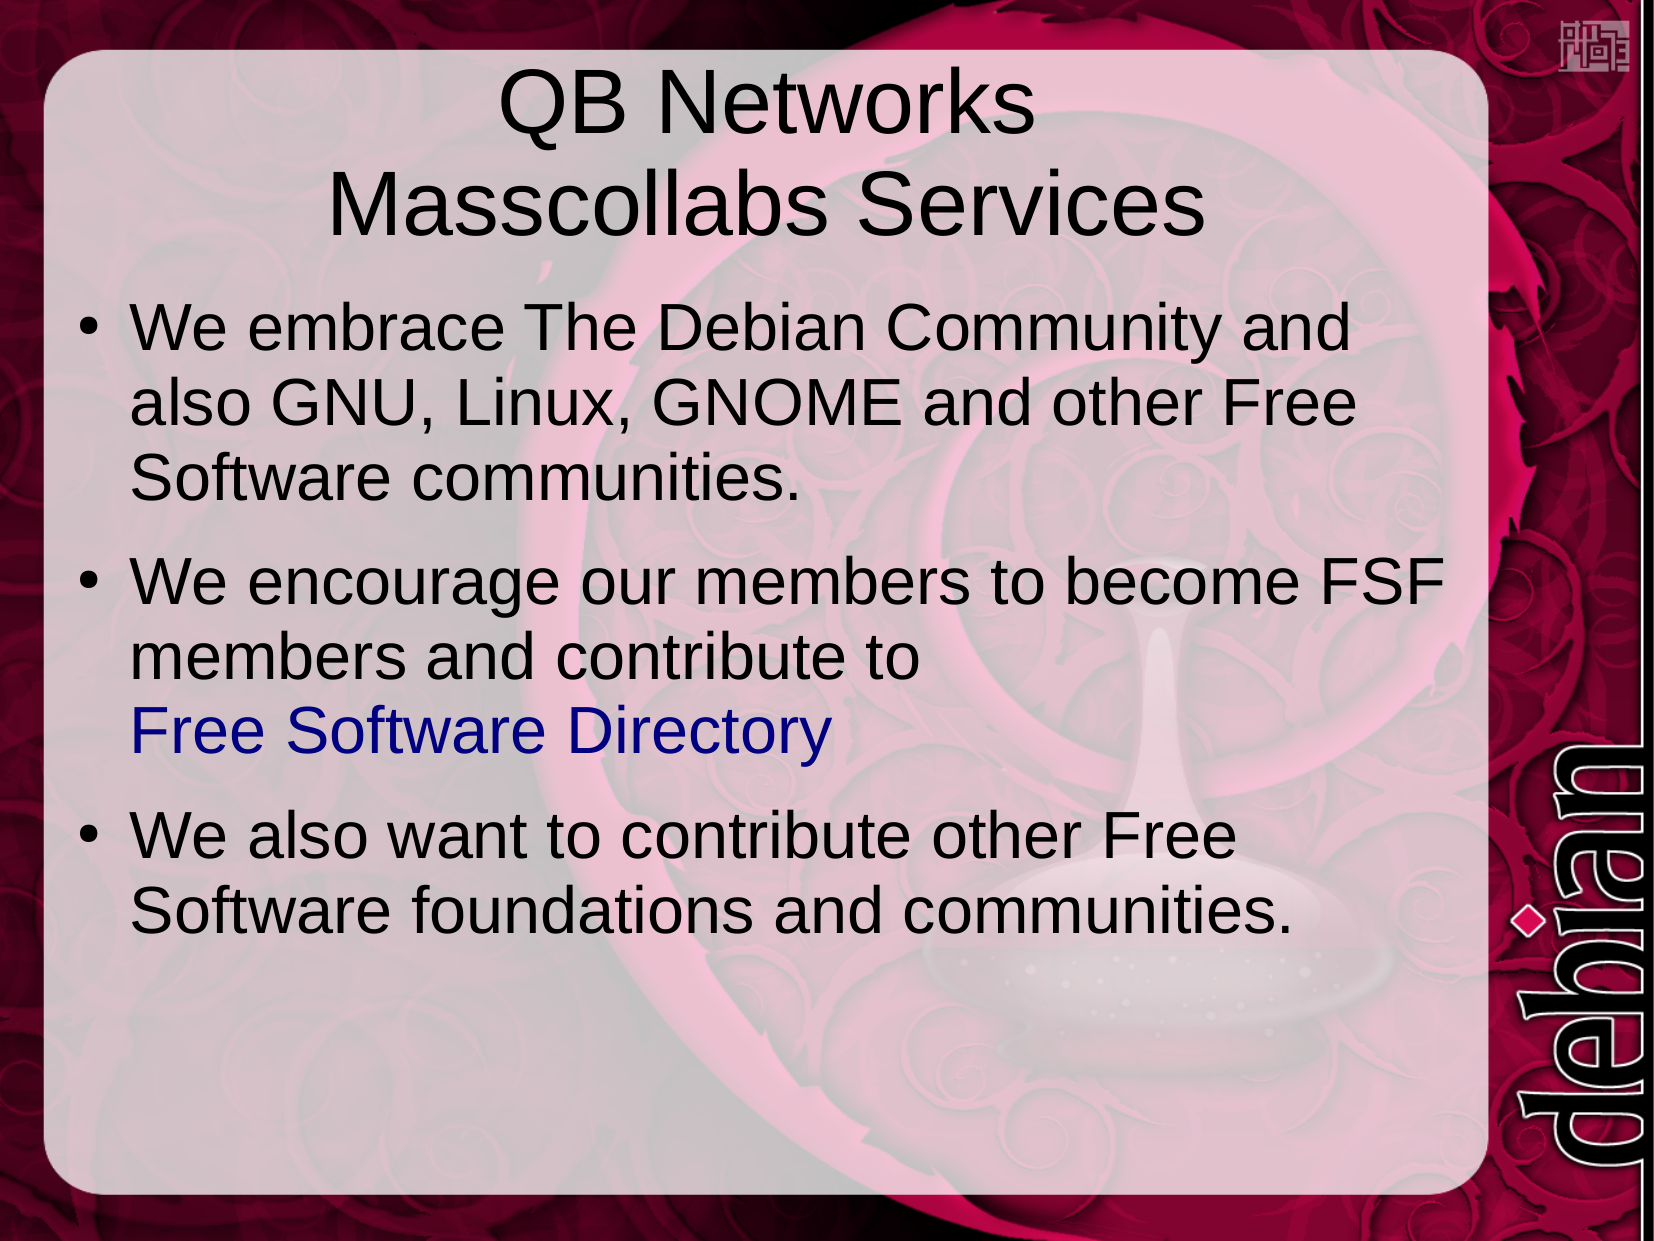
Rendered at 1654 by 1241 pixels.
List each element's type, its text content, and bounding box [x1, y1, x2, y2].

list We embrace The Debian Community and also GNU, Linux, GNOME and other Free Software communities. We encourage our members to become FSF members and contribute to Free Software Directory We also want to contribute other Free Software foundations and communities. [59, 290, 1477, 1109]
picture [0, 0, 1654, 1241]
title QB Networks Masscollabs Services [59, 49, 1477, 257]
